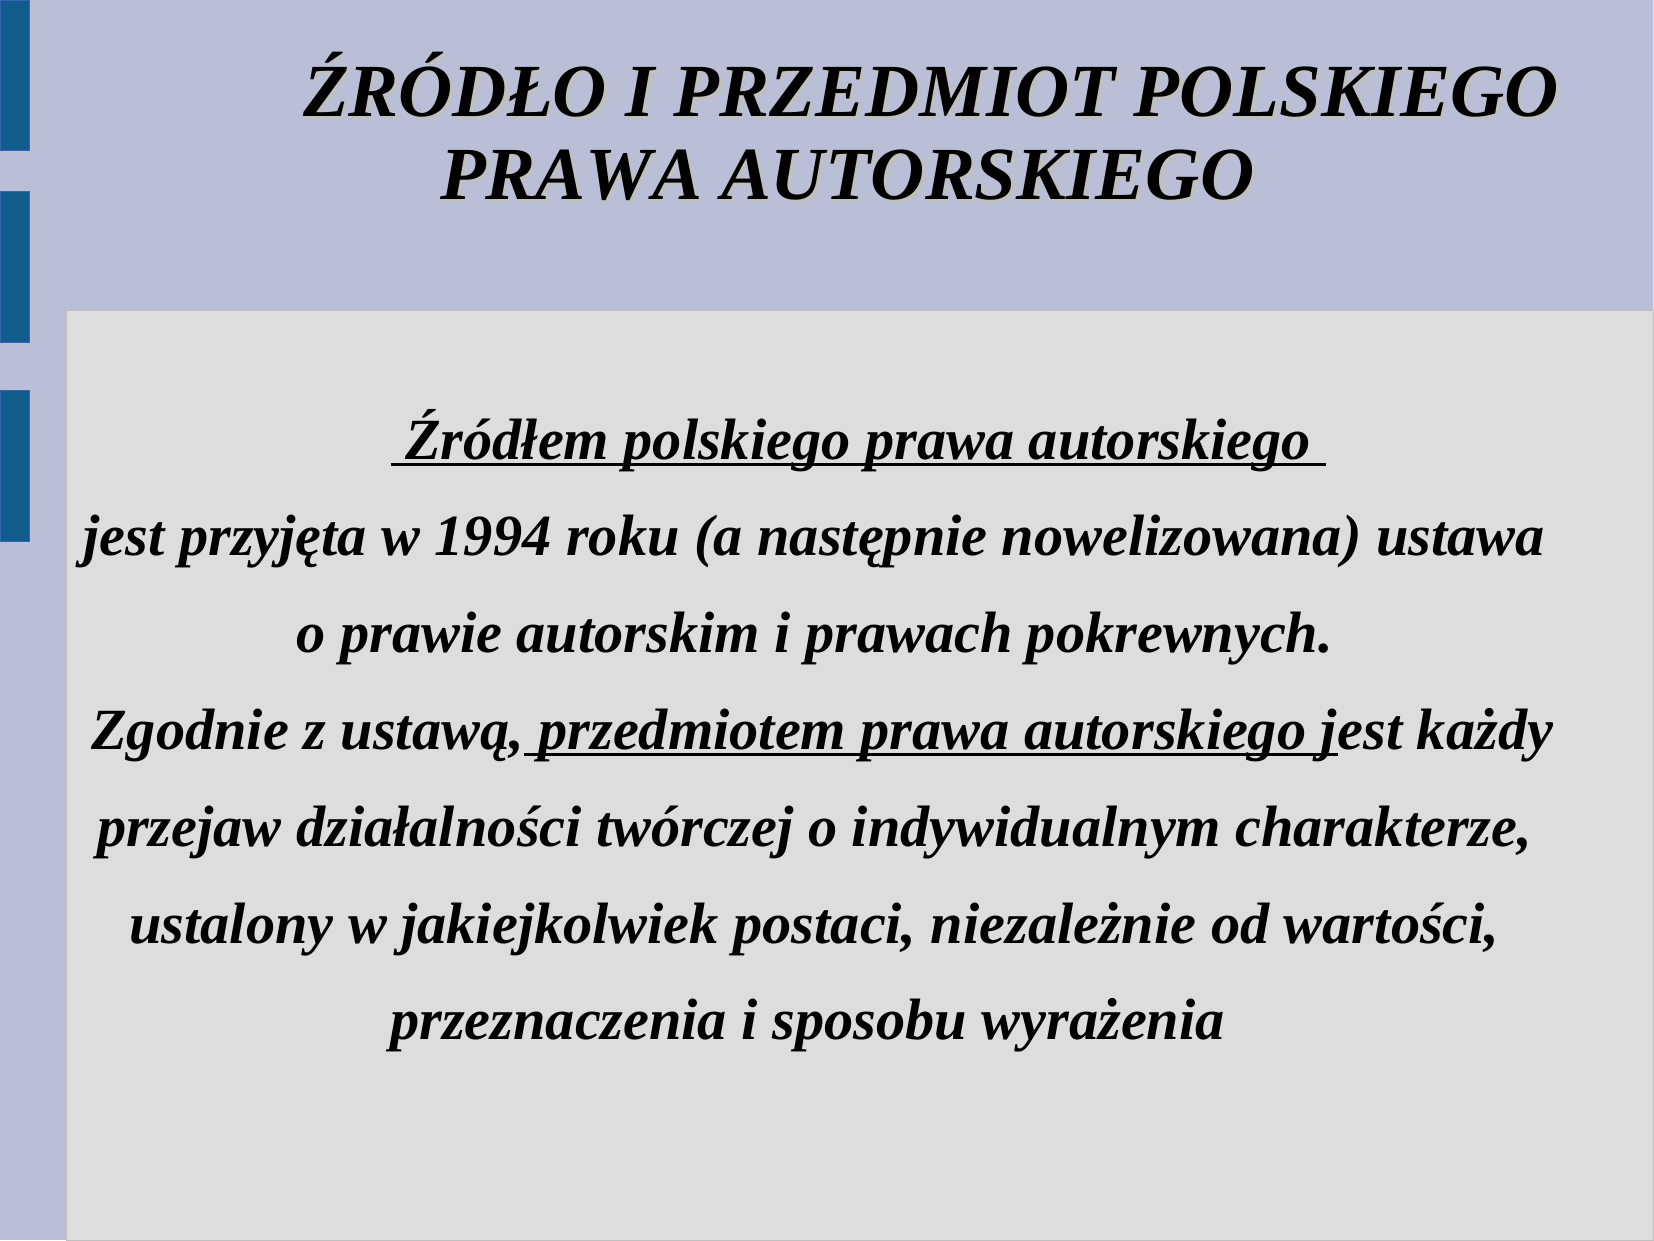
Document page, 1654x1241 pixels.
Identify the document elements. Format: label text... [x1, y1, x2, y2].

list Źródłem polskiego prawa autorskiego jest przyjęta w 1994 roku (a następnie nowelizowana) ustawa o prawie autorskim i prawach pokrewnych. Zgodnie z ustawą, przedmiotem prawa autorskiego jest każdy przejaw działalności twórczej o indywidualnym charakterze, ustalony w jakiejkolwiek postaci, niezależnie od wartości, przeznaczenia i sposobu wyrażenia [70, 307, 1559, 1126]
title ŹRÓDŁO I PRZEDMIOT POLSKIEGO PRAWA AUTORSKIEGO [35, 29, 1654, 237]
